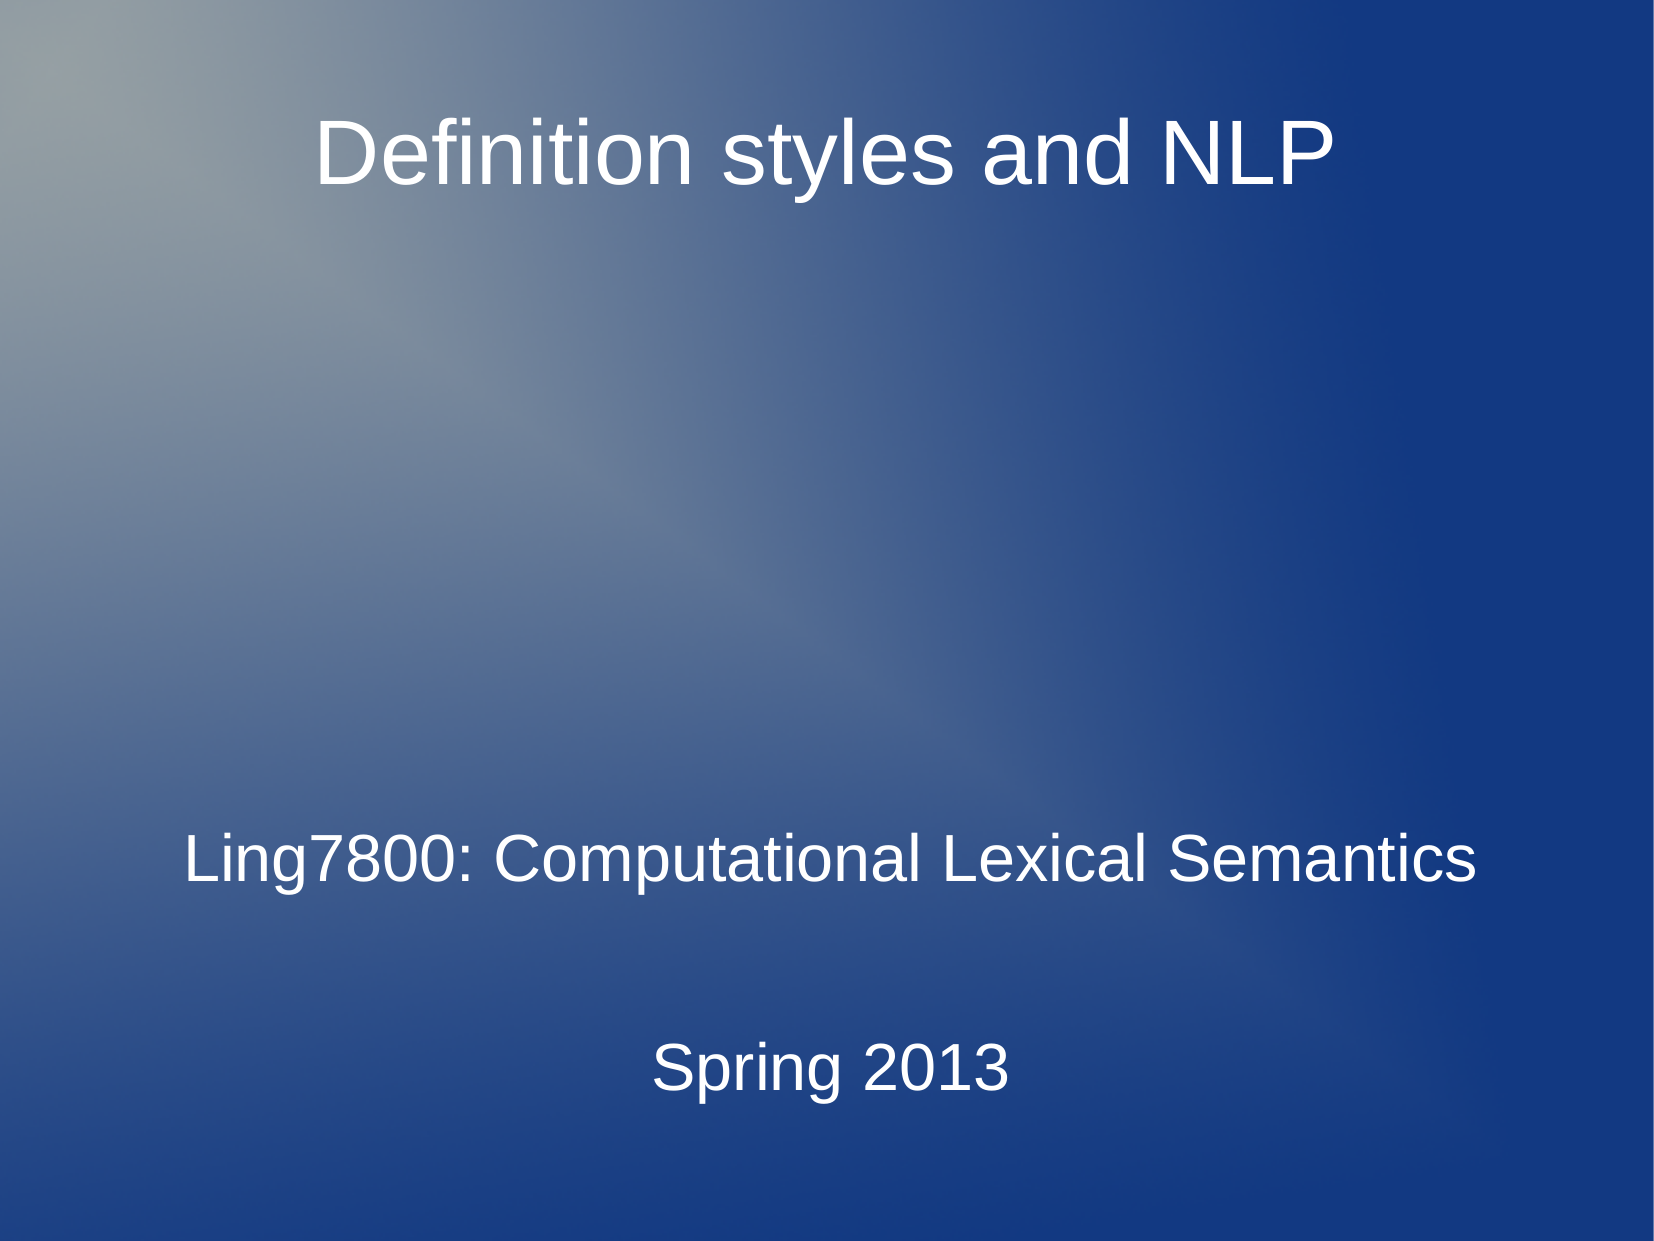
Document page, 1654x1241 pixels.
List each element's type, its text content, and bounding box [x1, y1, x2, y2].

list Ling7800: Computational Lexical Semantics Spring 2013 [86, 300, 1576, 1119]
title Definition styles and NLP [82, 49, 1571, 257]
picture [0, 0, 1654, 1241]
